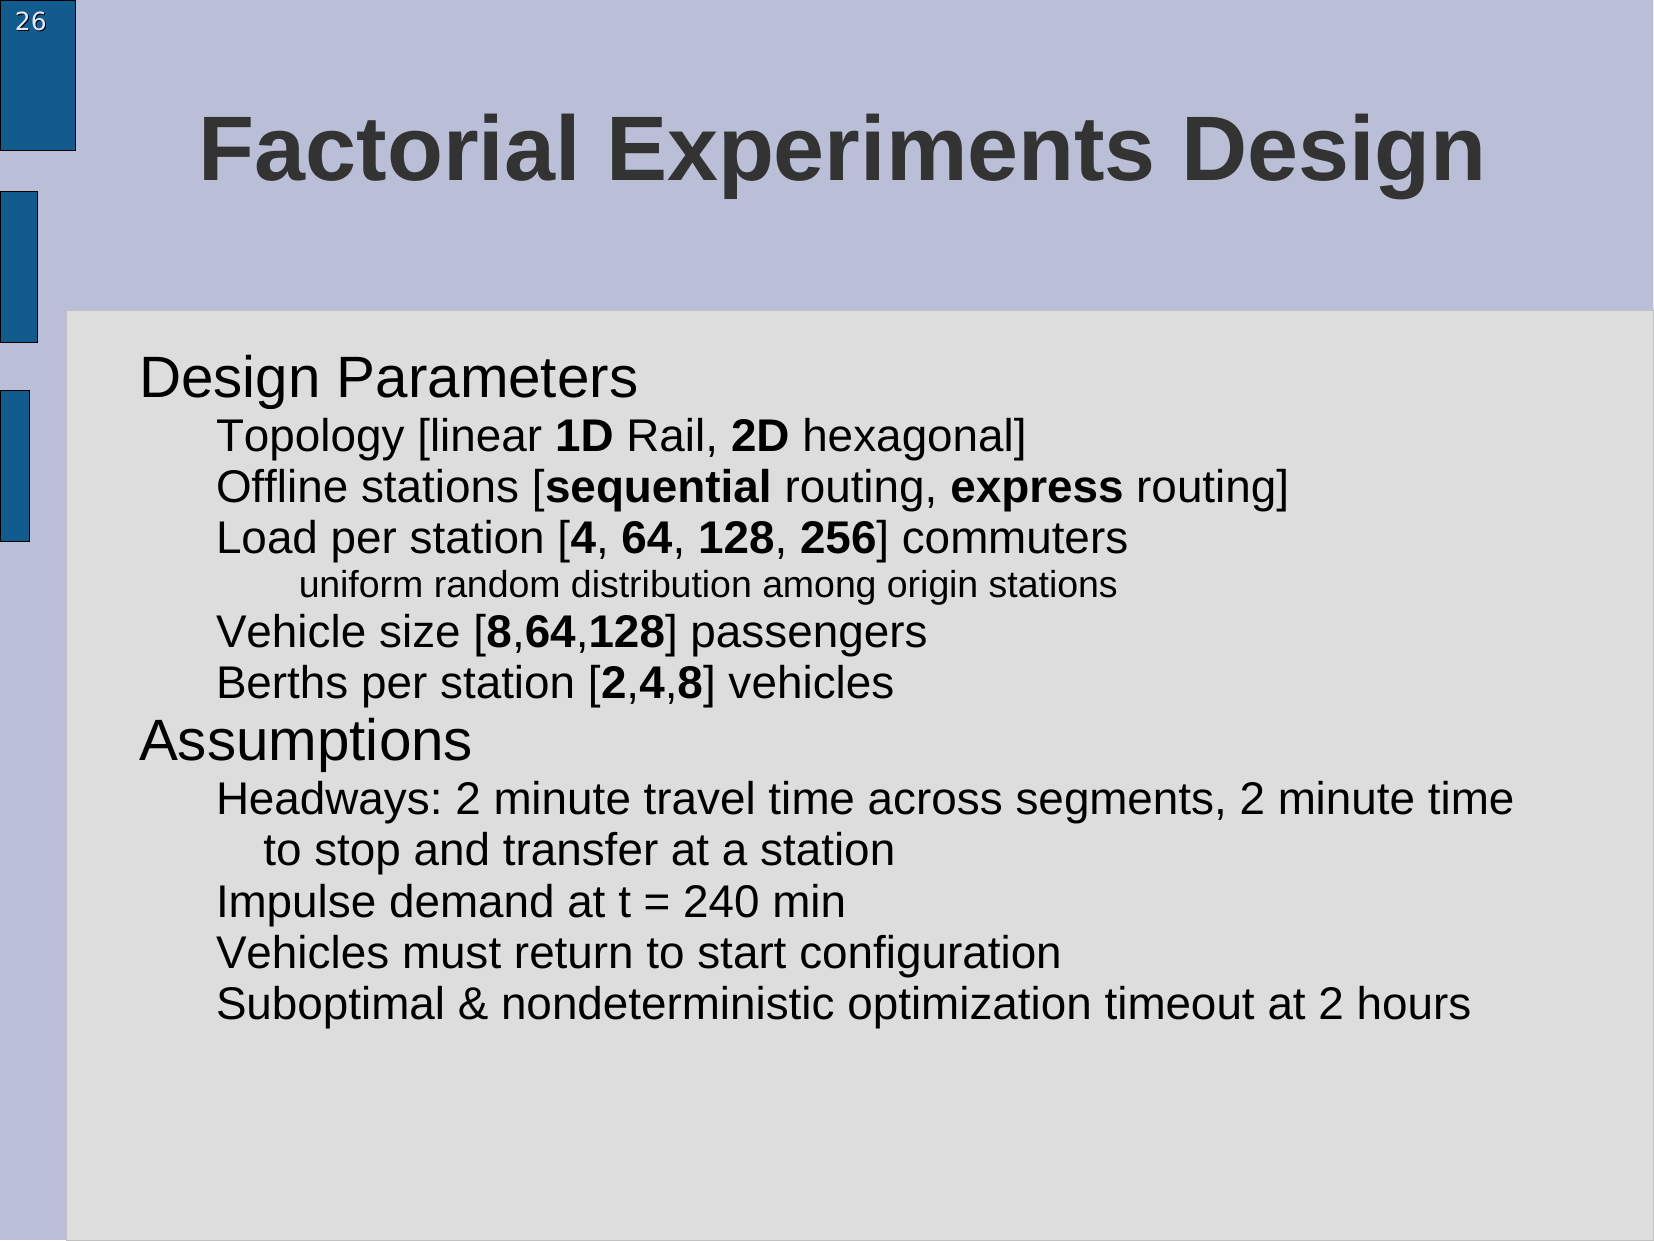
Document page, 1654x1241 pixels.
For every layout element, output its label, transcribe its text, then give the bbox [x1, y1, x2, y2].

title Factorial Experiments Design [75, 0, 1613, 299]
list Design Parameters Topology [linear 1D Rail, 2D hexagonal] Offline stations [sequential routing, express routing] Load per station [4, 64, 128, 256] commuters uniform random distribution among origin stations Vehicle size [8,64,128] passengers Berths per station [2,4,8] vehicles Assumptions Headways: 2 minute travel time across segments, 2 minute time to stop and transfer at a station Impulse demand at t = 240 min Vehicles must return to start configuration Suboptimal & nondeterministic optimization timeout at 2 hours [121, 344, 1534, 1127]
